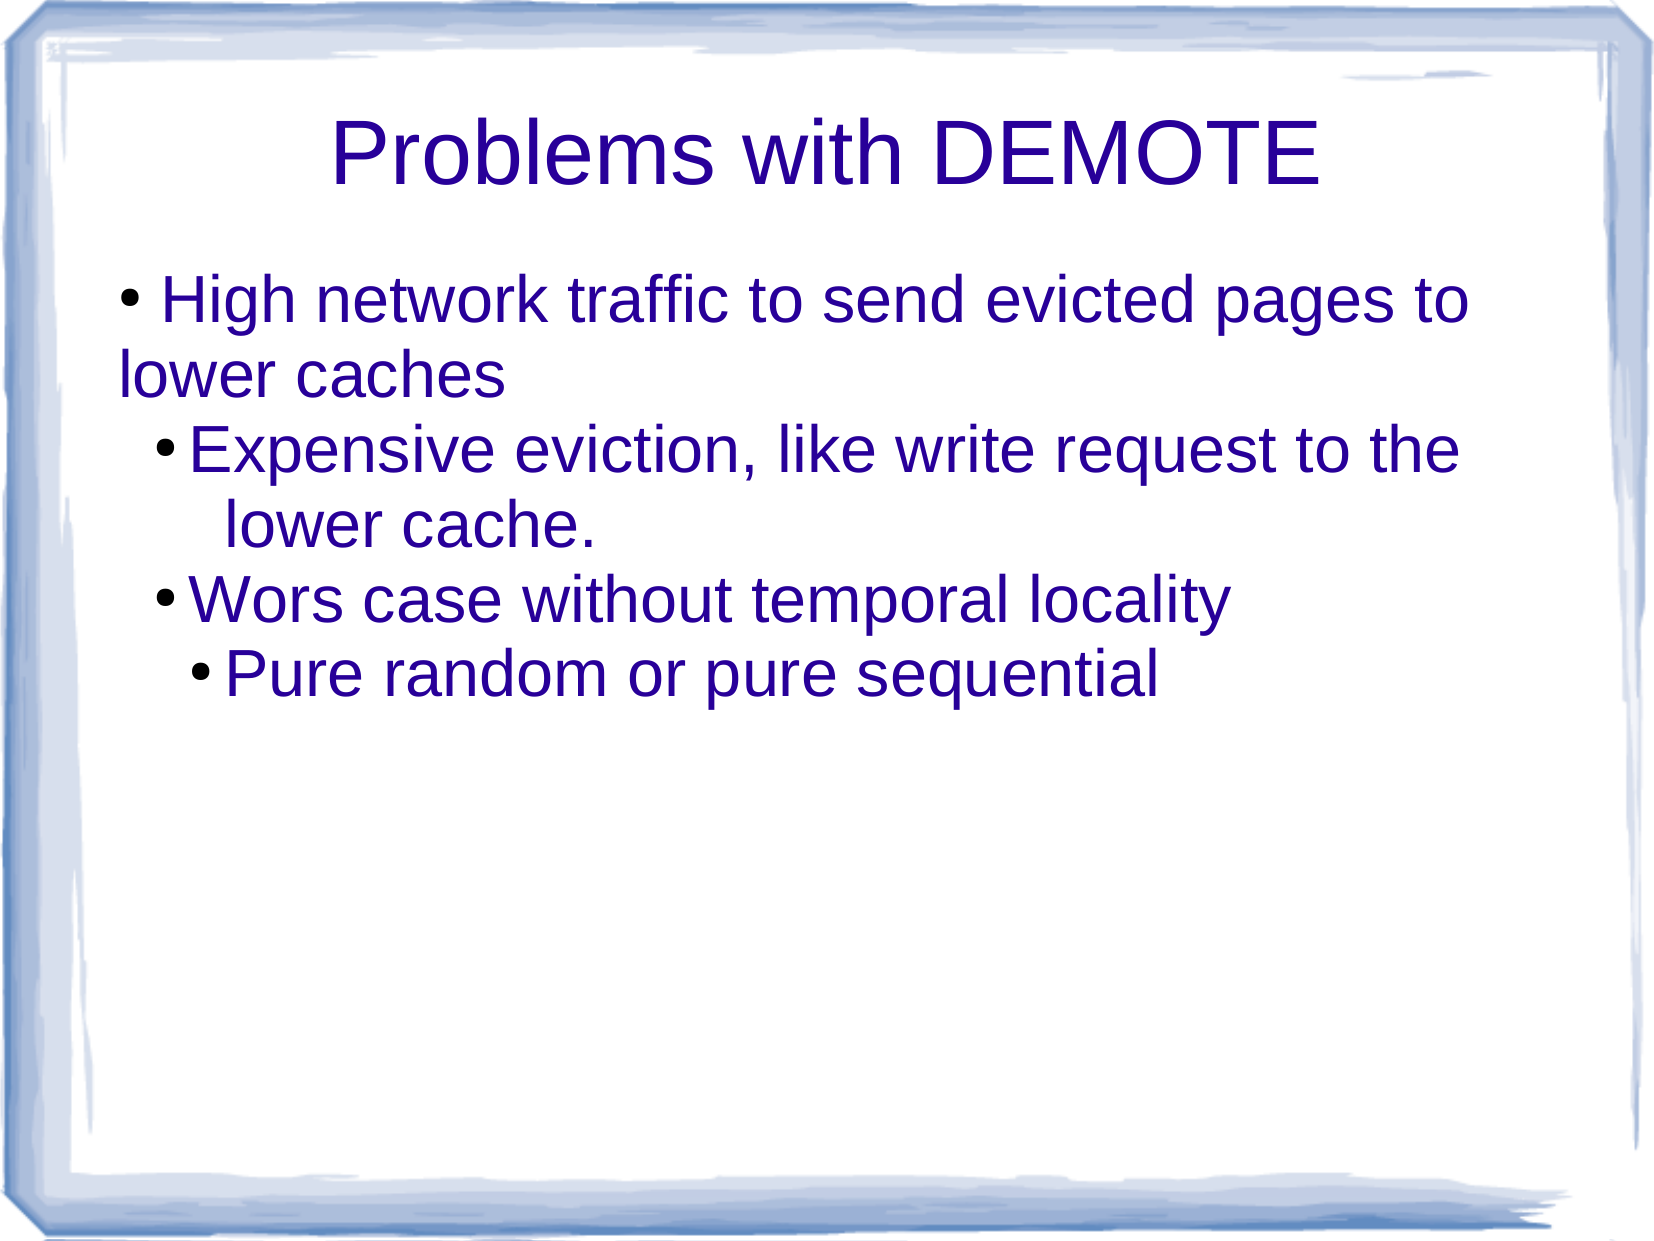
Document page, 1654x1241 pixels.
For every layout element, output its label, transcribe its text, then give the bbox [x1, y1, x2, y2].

picture [0, 0, 1654, 1241]
subtitle High network trafﬁc to send evicted pages to lower caches Expensive eviction, like write request to the lower cache. Wors case without temporal locality Pure random or pure sequential [118, 262, 1571, 1136]
title Problems with DEMOTE [82, 56, 1571, 250]
